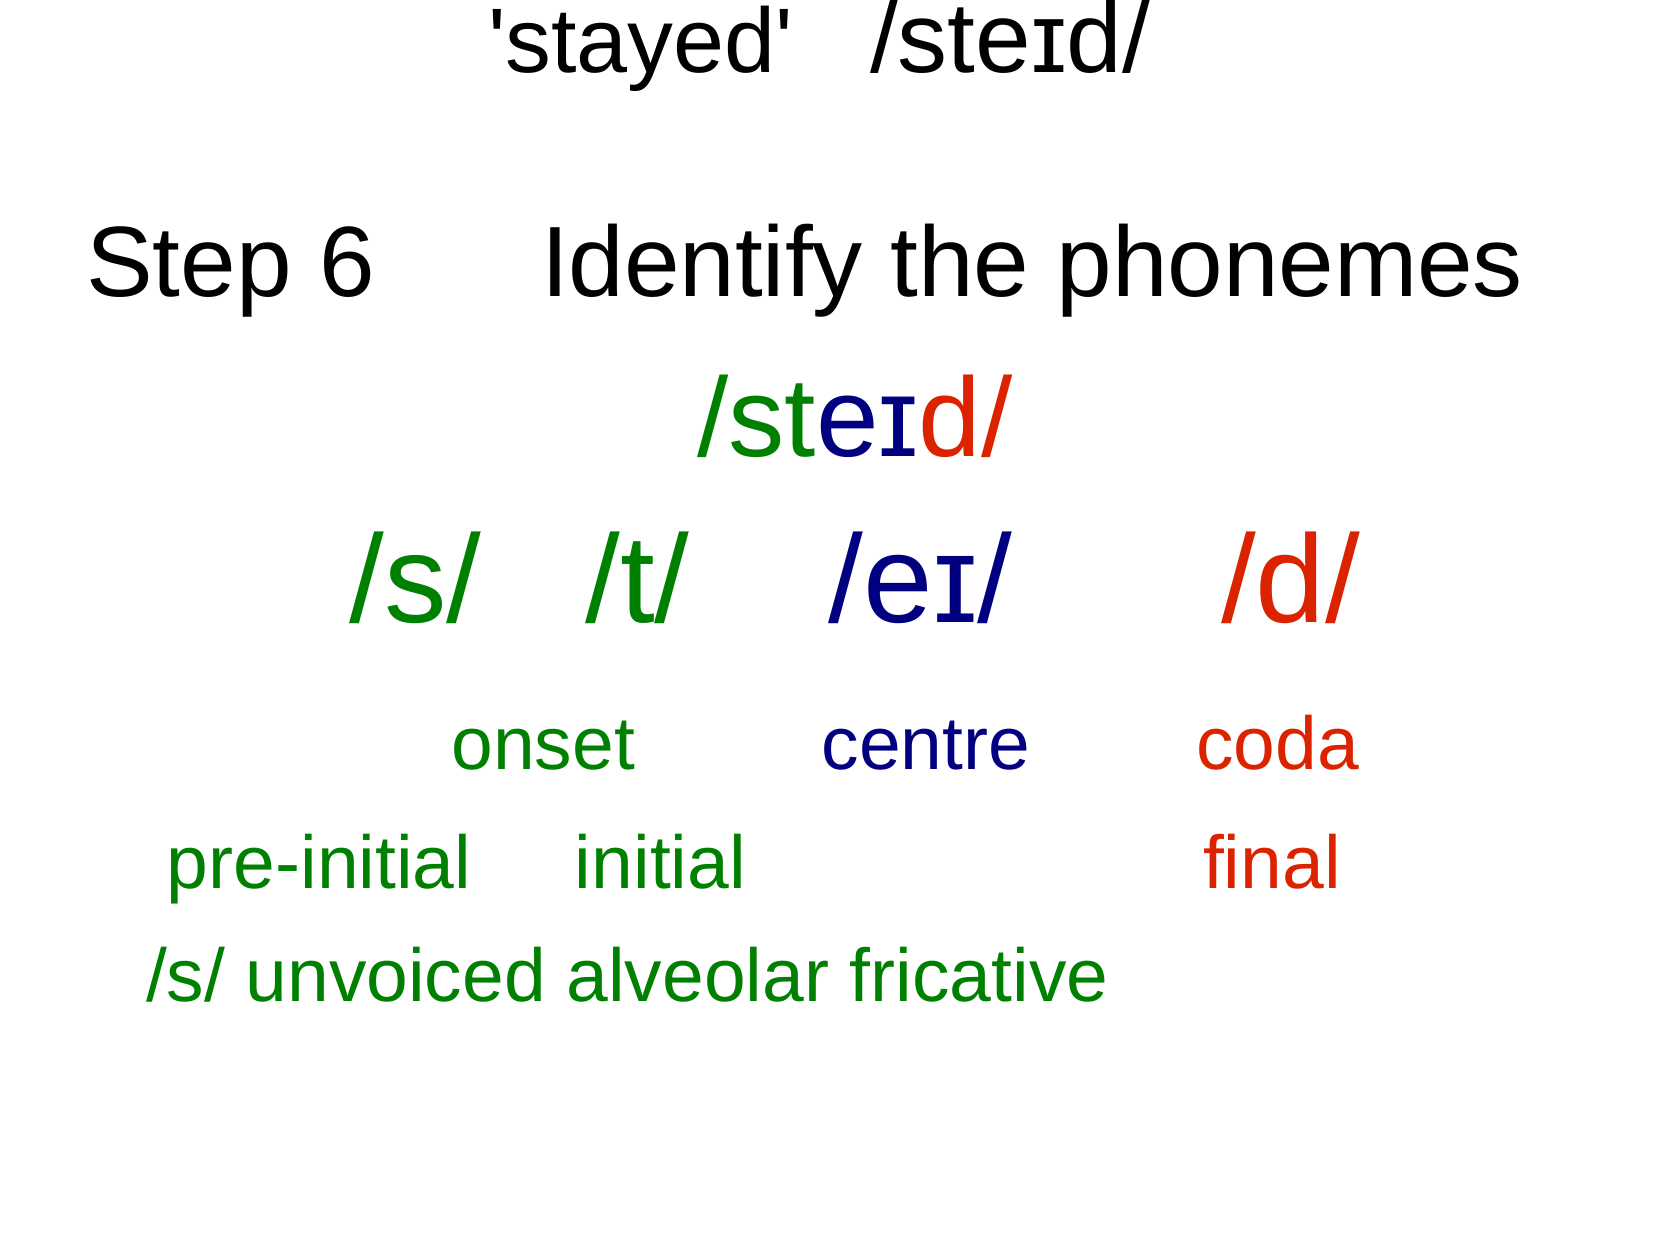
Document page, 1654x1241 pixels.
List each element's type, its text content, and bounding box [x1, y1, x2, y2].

title 'stayed' /steɪd/ Step 6 Identify the phonemes [75, 0, 1564, 318]
list /steɪd/ /s/ /t/ /eɪ/ /d/ onset centre coda pre-initial initial final /s/ unvoiced alveolar fricative [75, 354, 1564, 1201]
